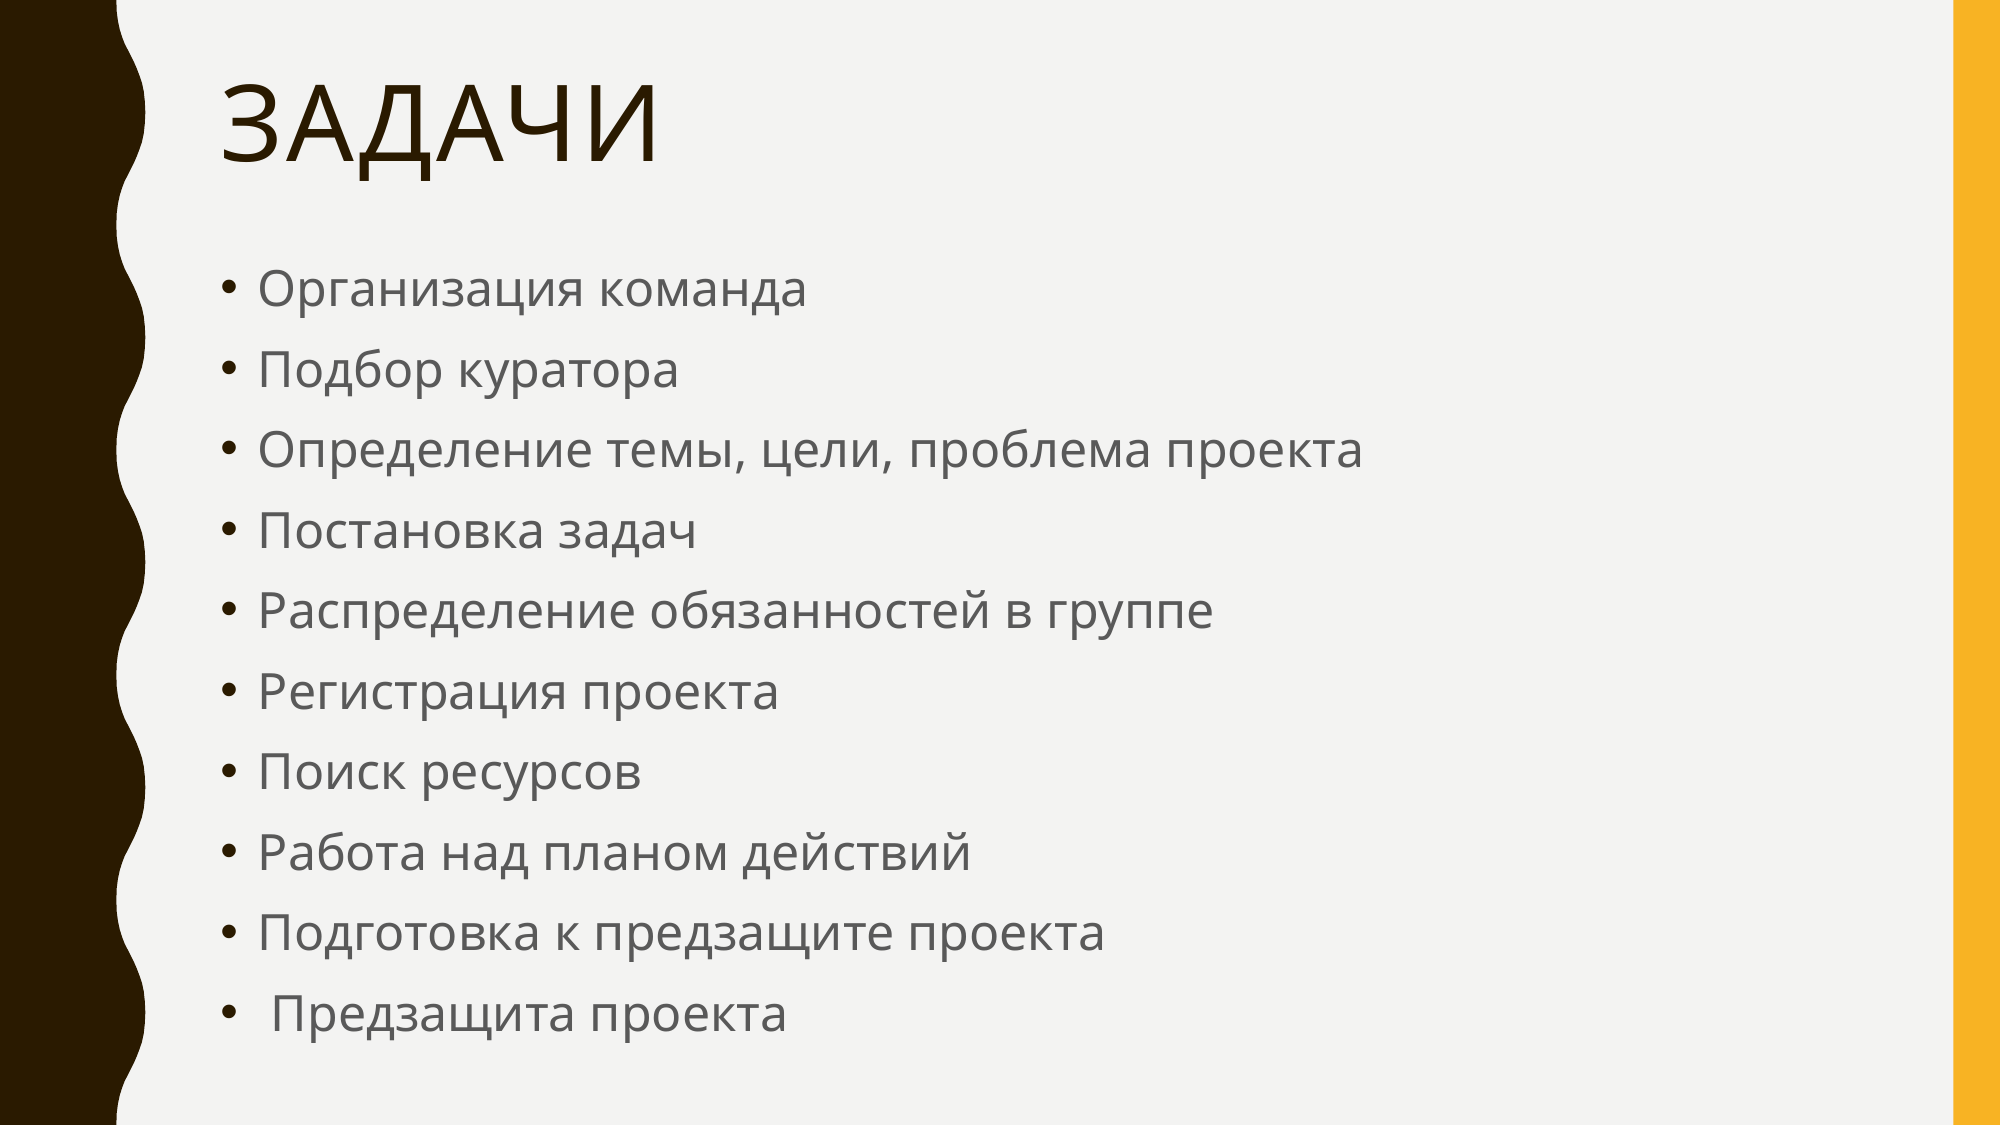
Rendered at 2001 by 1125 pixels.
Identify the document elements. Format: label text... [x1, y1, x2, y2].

title Задачи [205, 62, 1875, 243]
list Организация команда Подбор куратора Определение темы, цели, проблема проекта Постановка задач Распределение обязанностей в группе Регистрация проекта Поиск ресурсов Работа над планом действий Подготовка к предзащите проекта Предзащита проекта [205, 243, 1875, 833]
